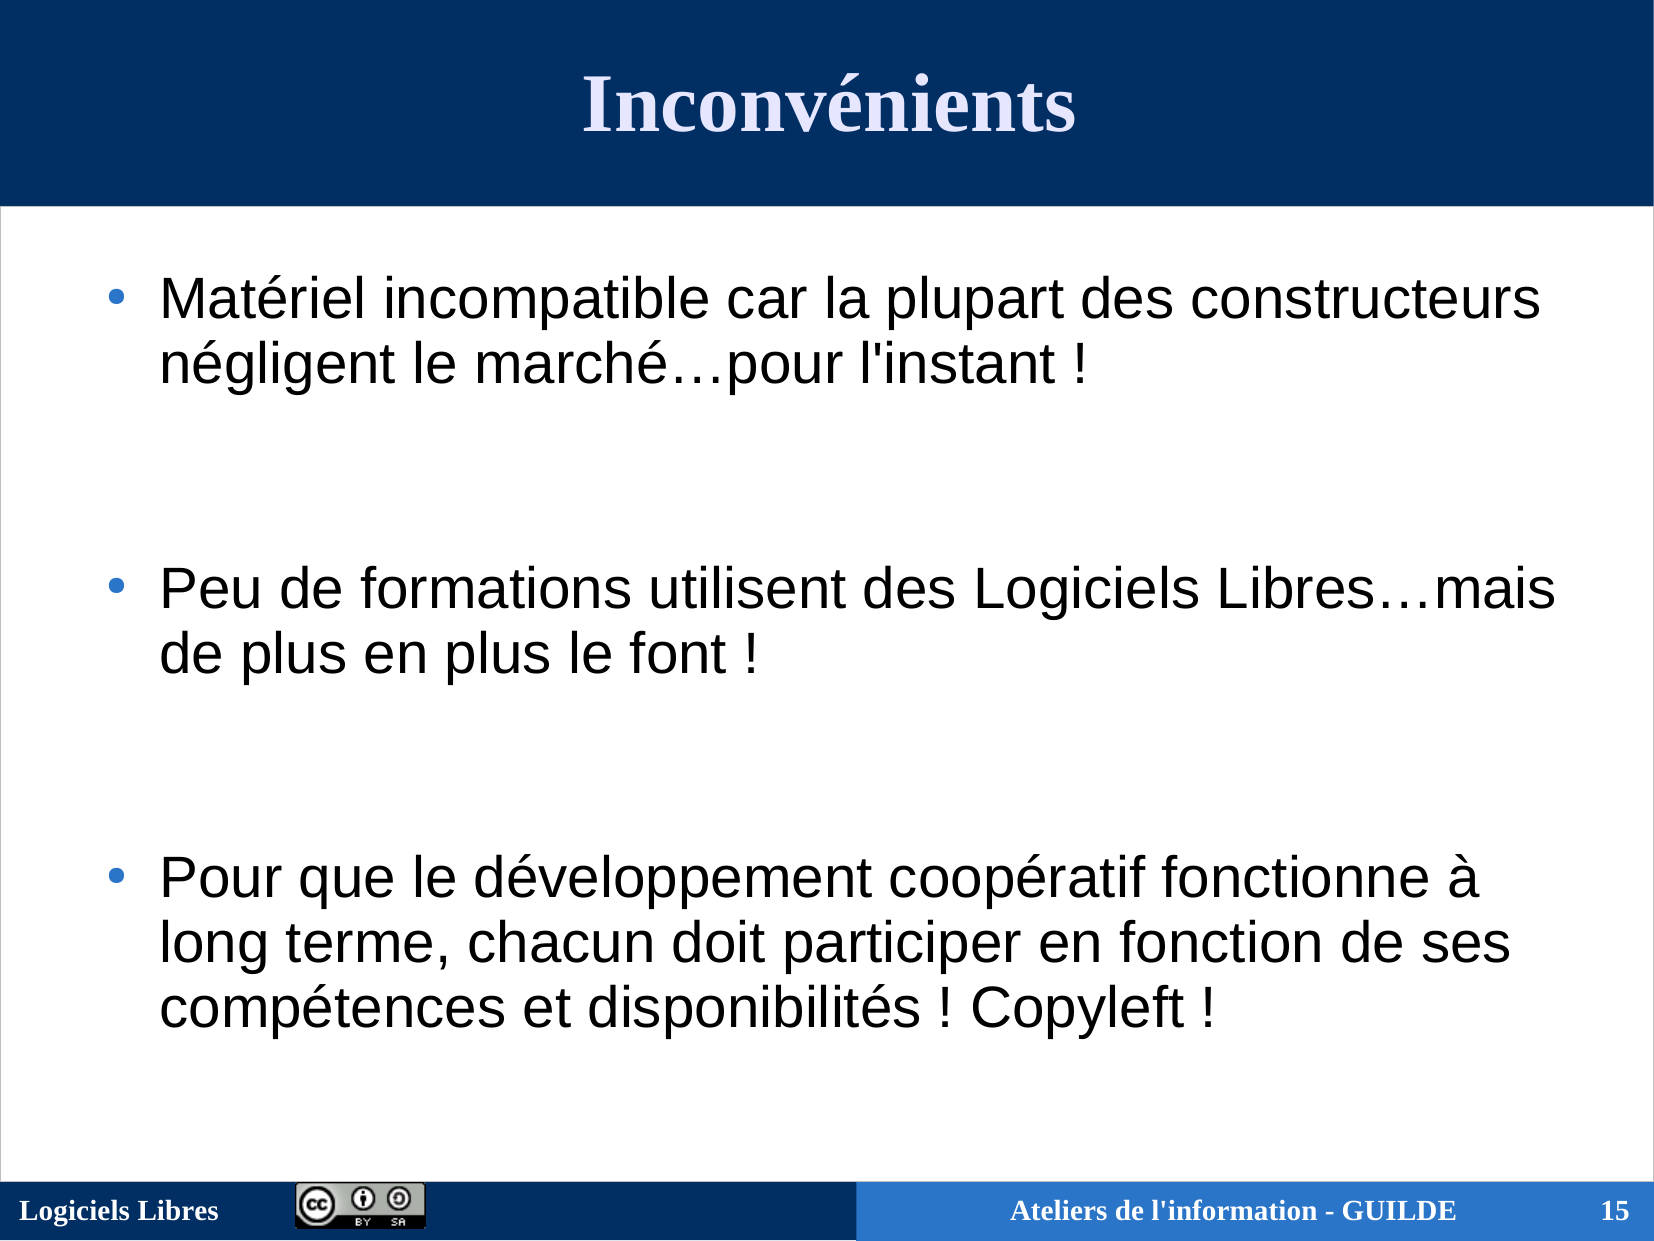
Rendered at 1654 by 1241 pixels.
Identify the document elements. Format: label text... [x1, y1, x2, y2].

picture [295, 1182, 426, 1229]
list Matériel incompatible car la plupart des constructeurs négligent le marché…pour l'instant ! Peu de formations utilisent des Logiciels Libres…mais de plus en plus le font ! Pour que le développement coopératif fonctionne à long terme, chacun doit participer en fonction de ses compétences et disponibilités ! Copyleft ! [88, 265, 1595, 1153]
title Inconvénients [123, 0, 1536, 208]
